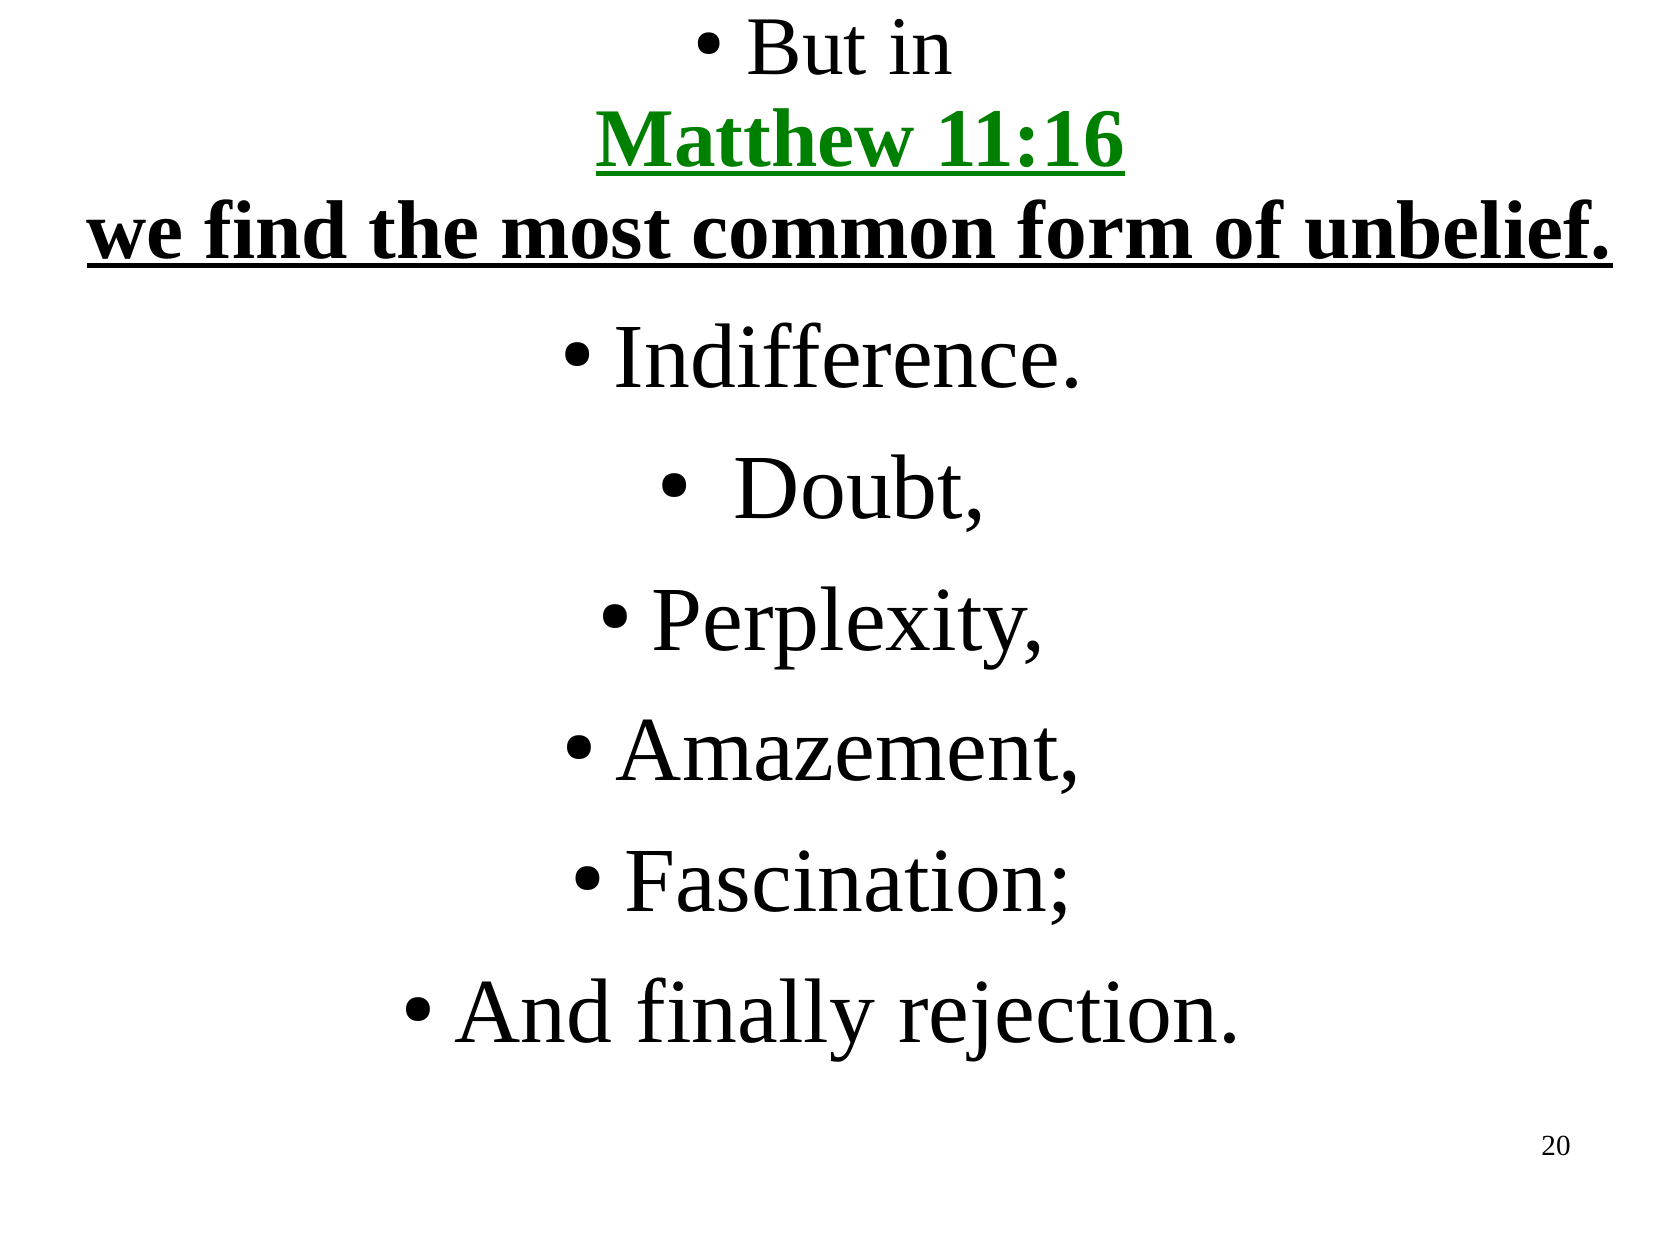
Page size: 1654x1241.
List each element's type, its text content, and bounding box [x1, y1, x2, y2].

list But in Matthew 11:16 we find the most common form of unbelief. Indifference. Doubt, Perplexity, Amazement, Fascination; And finally rejection. [0, 0, 1651, 1238]
